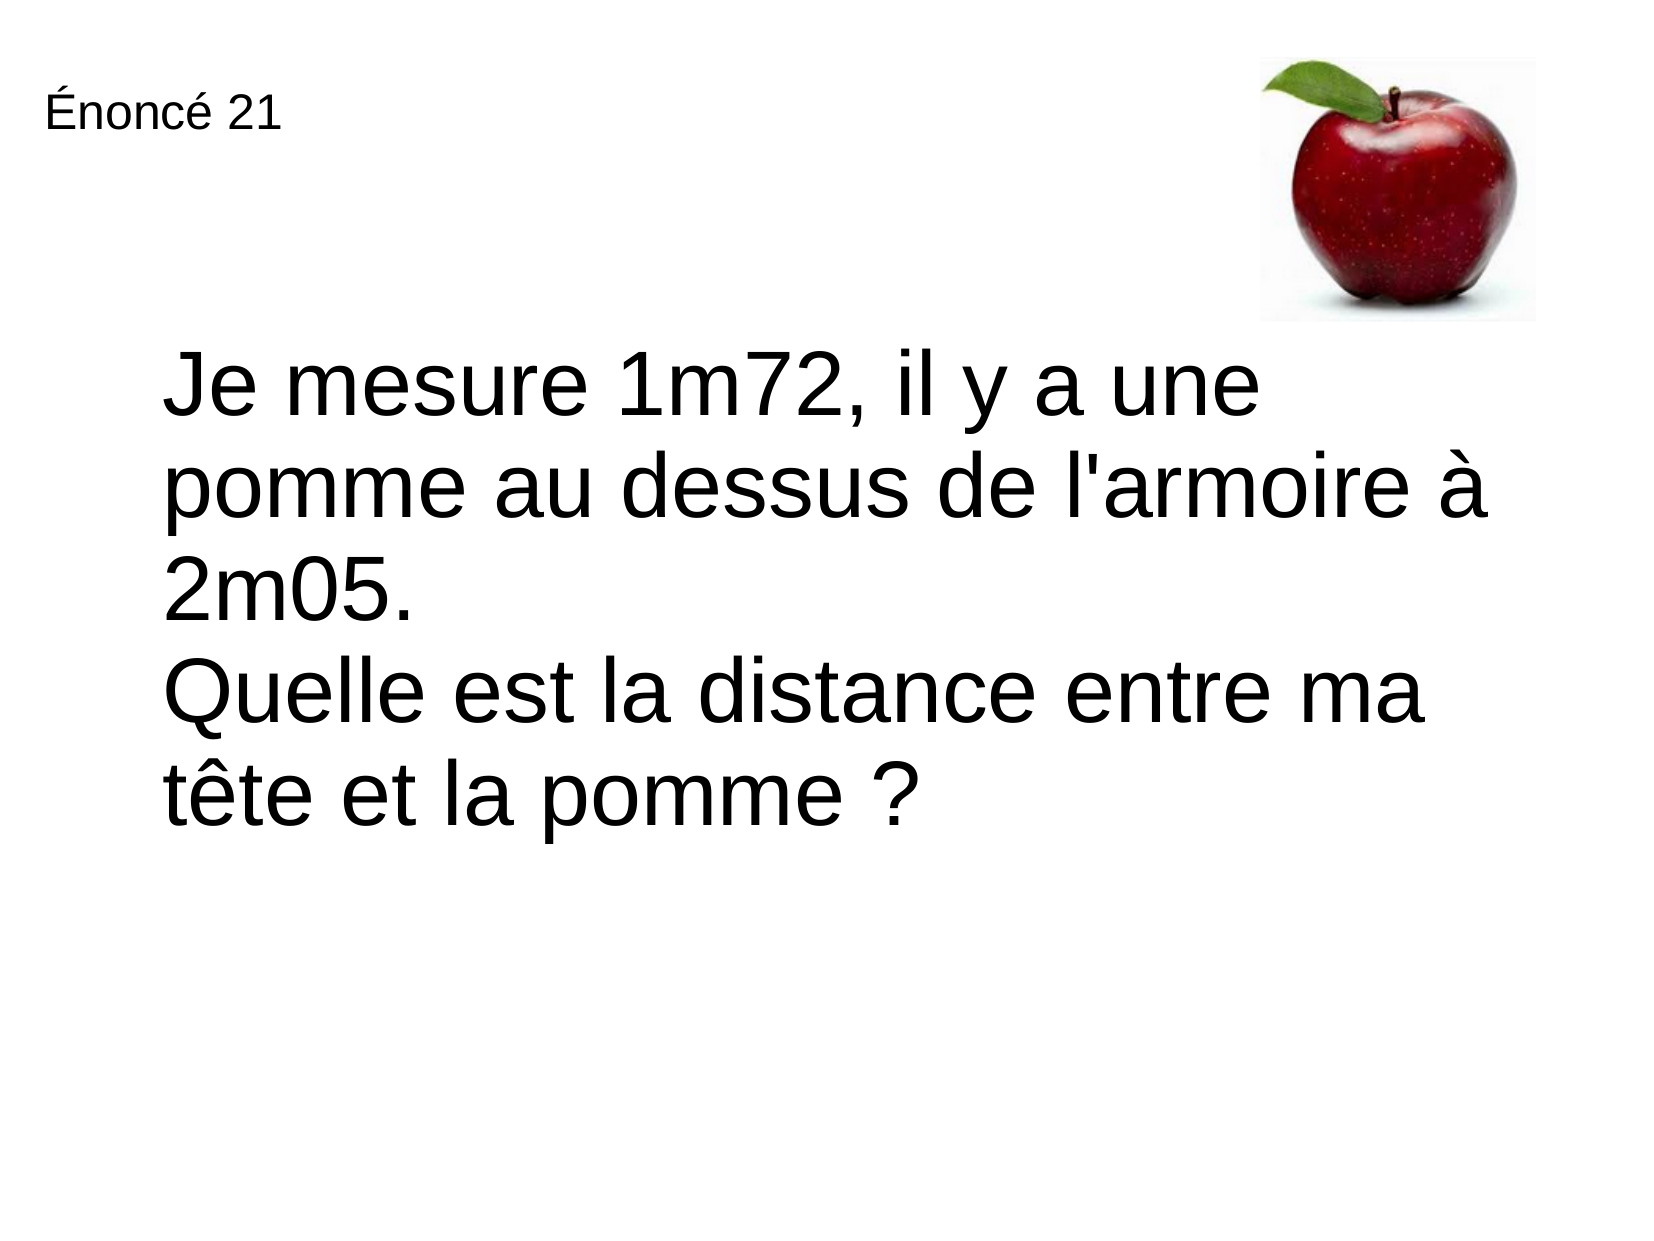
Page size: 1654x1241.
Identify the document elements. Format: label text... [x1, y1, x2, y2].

picture [1260, 57, 1536, 325]
text_box Énoncé 21 [29, 77, 384, 148]
text_box Je mesure 1m72, il y a une pomme au dessus de l'armoire à 2m05. Quelle est la distance entre ma tête et la pomme ? [147, 324, 1506, 853]
